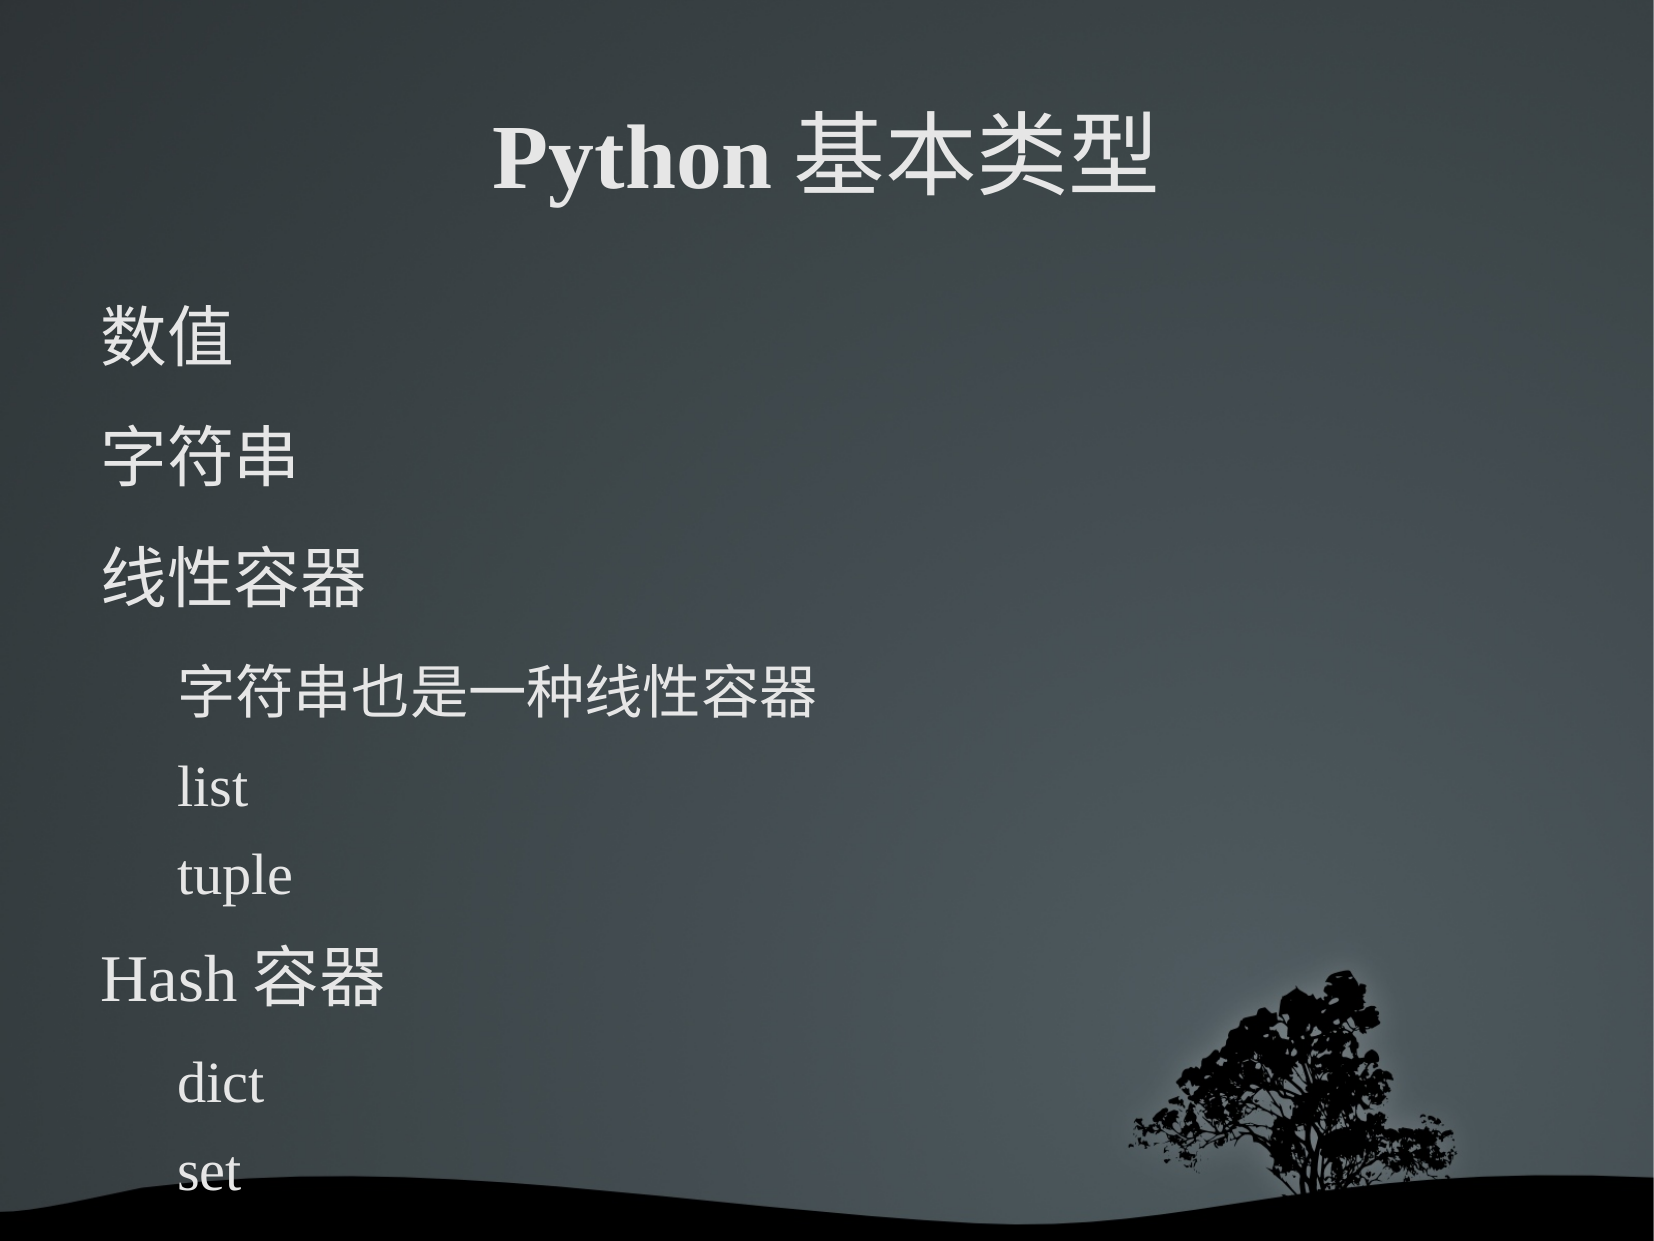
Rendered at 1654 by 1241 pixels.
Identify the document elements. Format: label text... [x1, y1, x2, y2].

list 数值 字符串 线性容器 字符串也是一种线性容器 list tuple Hash容器 dict set [82, 290, 1571, 1195]
picture [0, 0, 1654, 1241]
title Python基本类型 [82, 49, 1571, 257]
